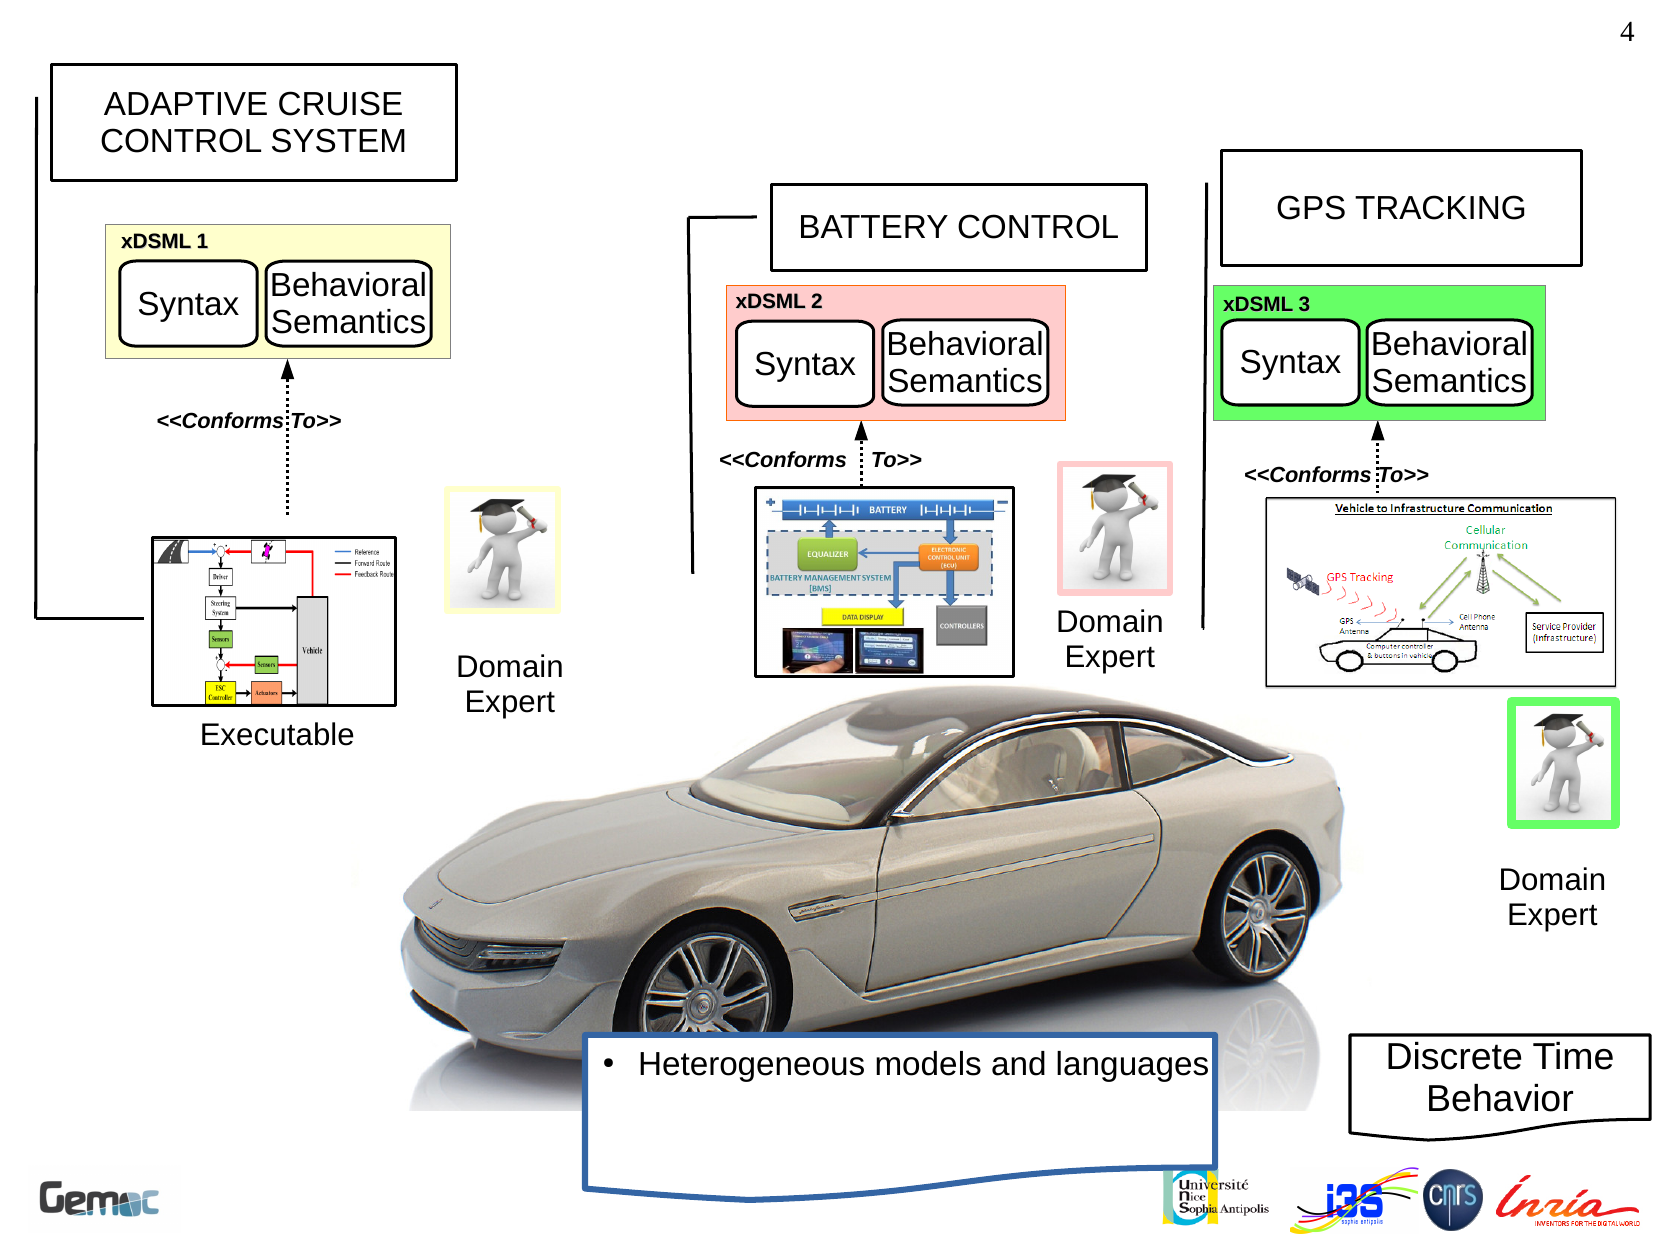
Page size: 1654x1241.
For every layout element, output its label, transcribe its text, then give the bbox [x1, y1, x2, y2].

text_box Syntax [1221, 319, 1360, 406]
text_box Executable [165, 709, 391, 796]
text_box <<Conforms To>> [1229, 455, 1451, 535]
picture [1137, 1150, 1647, 1241]
text_box Heterogeneous models and languages [585, 1034, 1216, 1200]
text_box ADAPTIVE CRUISE CONTROL SYSTEM [51, 64, 456, 180]
text_box Syntax [736, 321, 874, 407]
text_box Behavioral Semantics [266, 261, 432, 347]
text_box Syntax [119, 260, 258, 347]
picture [1062, 466, 1167, 590]
text_box [105, 224, 451, 359]
text_box xDSML 1 [90, 222, 239, 262]
text_box Behavioral Semantics [882, 319, 1048, 406]
text_box Domain Expert [1020, 596, 1201, 683]
picture [756, 489, 1012, 676]
text_box BATTERY CONTROL [771, 184, 1147, 270]
text_box Discrete Time Behavior [1350, 1035, 1651, 1141]
text_box <<Conforms To>> [704, 439, 939, 480]
text_box xDSML 2 [714, 282, 844, 322]
text_box <<Conforms To>> [141, 401, 359, 445]
text_box GPS TRACKING [1221, 150, 1582, 266]
text_box [1213, 285, 1546, 421]
text_box Behavioral Semantics [1367, 319, 1533, 406]
text_box [726, 285, 1066, 421]
text_box Domain Expert [1470, 855, 1636, 941]
picture [450, 492, 556, 609]
picture [1515, 706, 1612, 821]
picture [153, 539, 394, 705]
text_box xDSML 3 [1193, 285, 1329, 324]
picture [351, 493, 1621, 1111]
text_box Domain Expert [420, 642, 601, 728]
